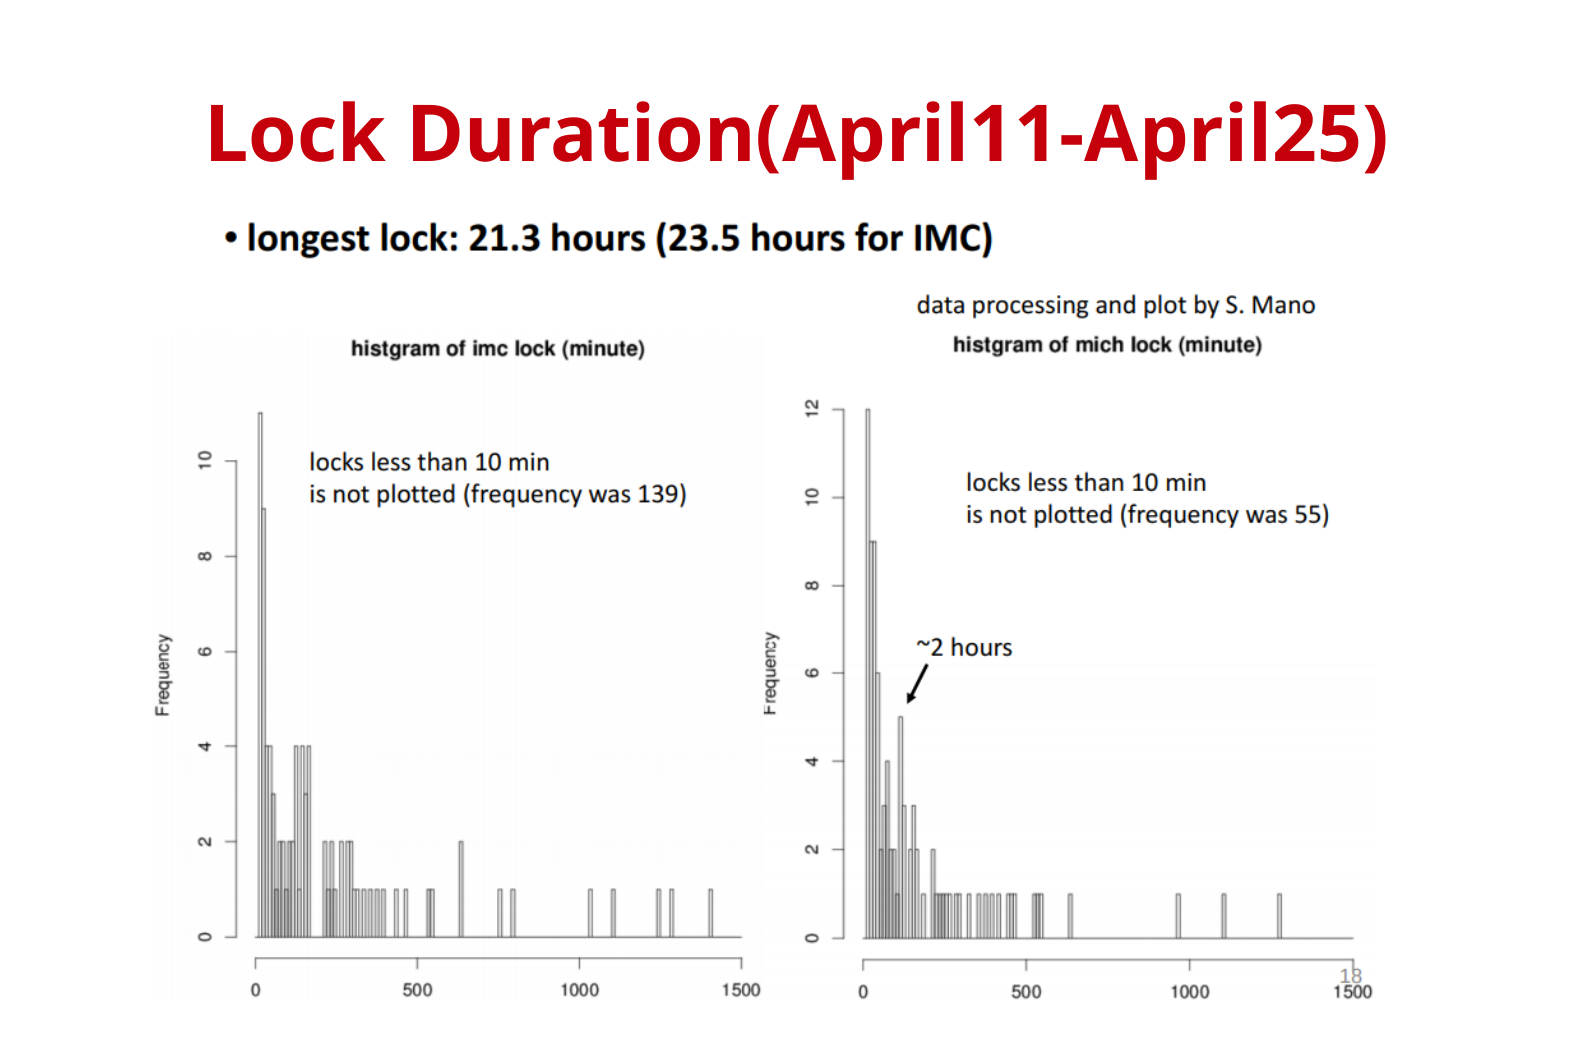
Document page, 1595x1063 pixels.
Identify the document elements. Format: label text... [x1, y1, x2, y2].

title Lock Duration(April11-April25) [79, 42, 1515, 220]
picture [140, 206, 1388, 1015]
